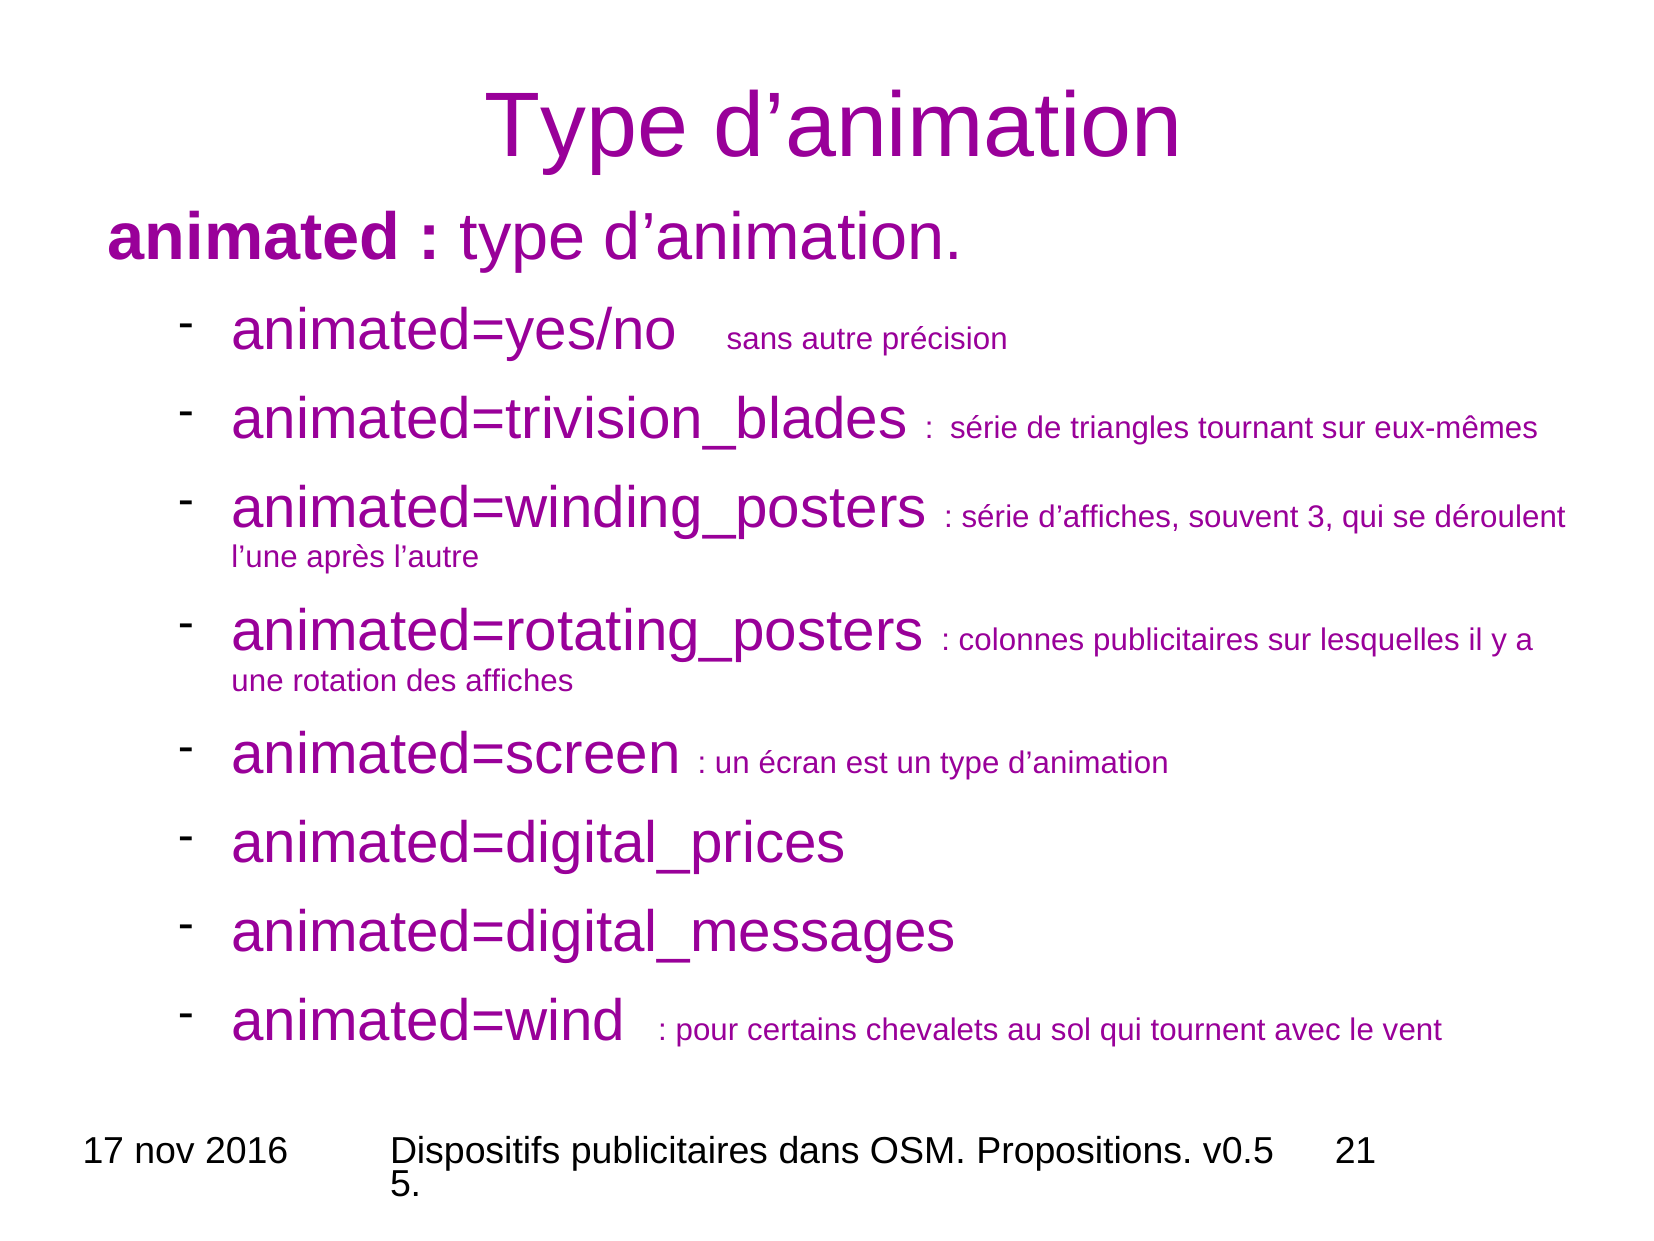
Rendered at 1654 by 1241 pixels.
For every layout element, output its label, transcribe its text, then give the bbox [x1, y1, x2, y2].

title Type d’animation [90, 19, 1579, 195]
list animated : type d’animation. animated=yes/no sans autre précision animated=trivision_blades : série de triangles tournant sur eux-mêmes animated=winding_posters : série d’affiches, souvent 3, qui se déroulent l’une après l’autre animated=rotating_posters : colonnes publicitaires sur lesquelles il y a une rotation des affiches animated=screen : un écran est un type d’animation animated=digital_prices animated=digital_messages animated=wind : pour certains chevalets au sol qui tournent avec le vent [90, 195, 1579, 1096]
